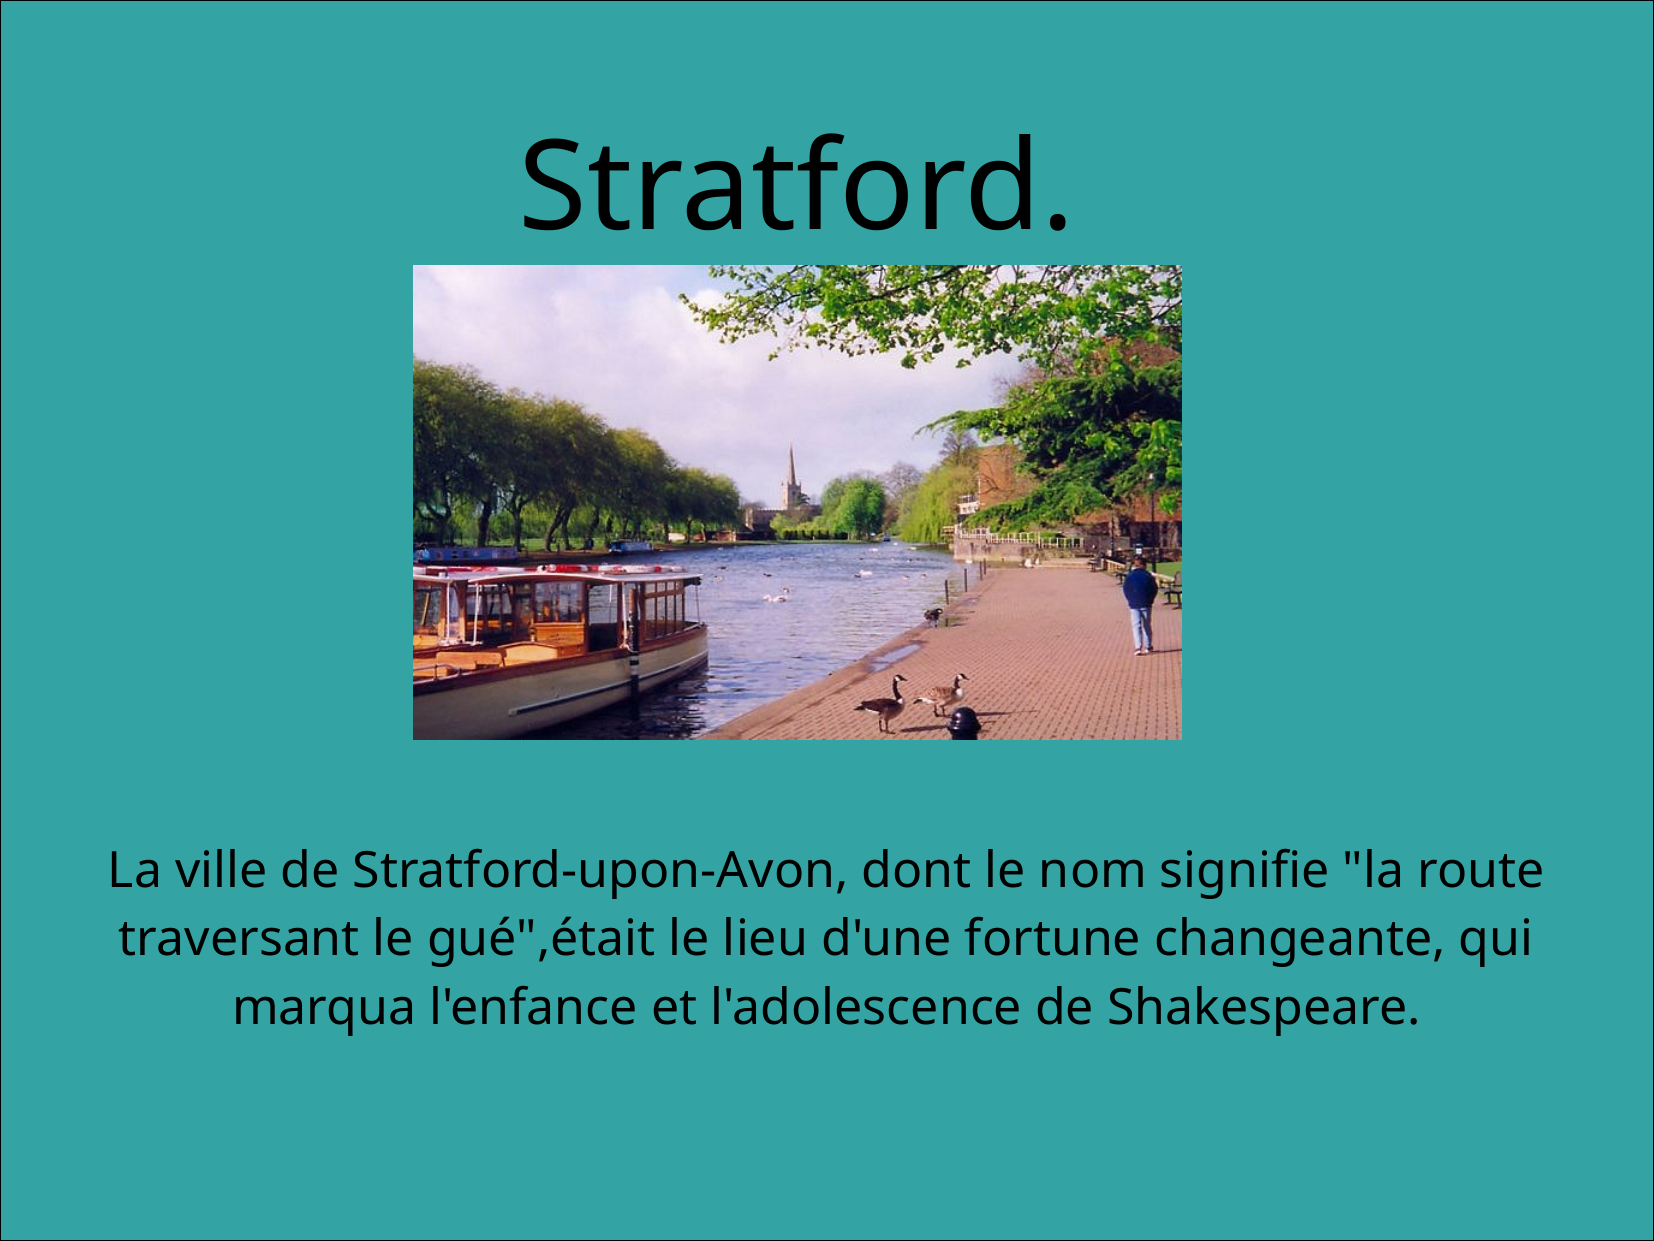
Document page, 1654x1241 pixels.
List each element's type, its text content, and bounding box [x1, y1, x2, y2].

text_box [0, 0, 1654, 1240]
picture [413, 265, 1182, 740]
text_box Stratford. [177, 88, 1418, 246]
text_box La ville de Stratford-upon-Avon, dont le nom signifie "la route traversant le gué",était le lieu d'une fortune changeante, qui marqua l'enfance et l'adolescence de Shakespeare. [88, 826, 1565, 1069]
